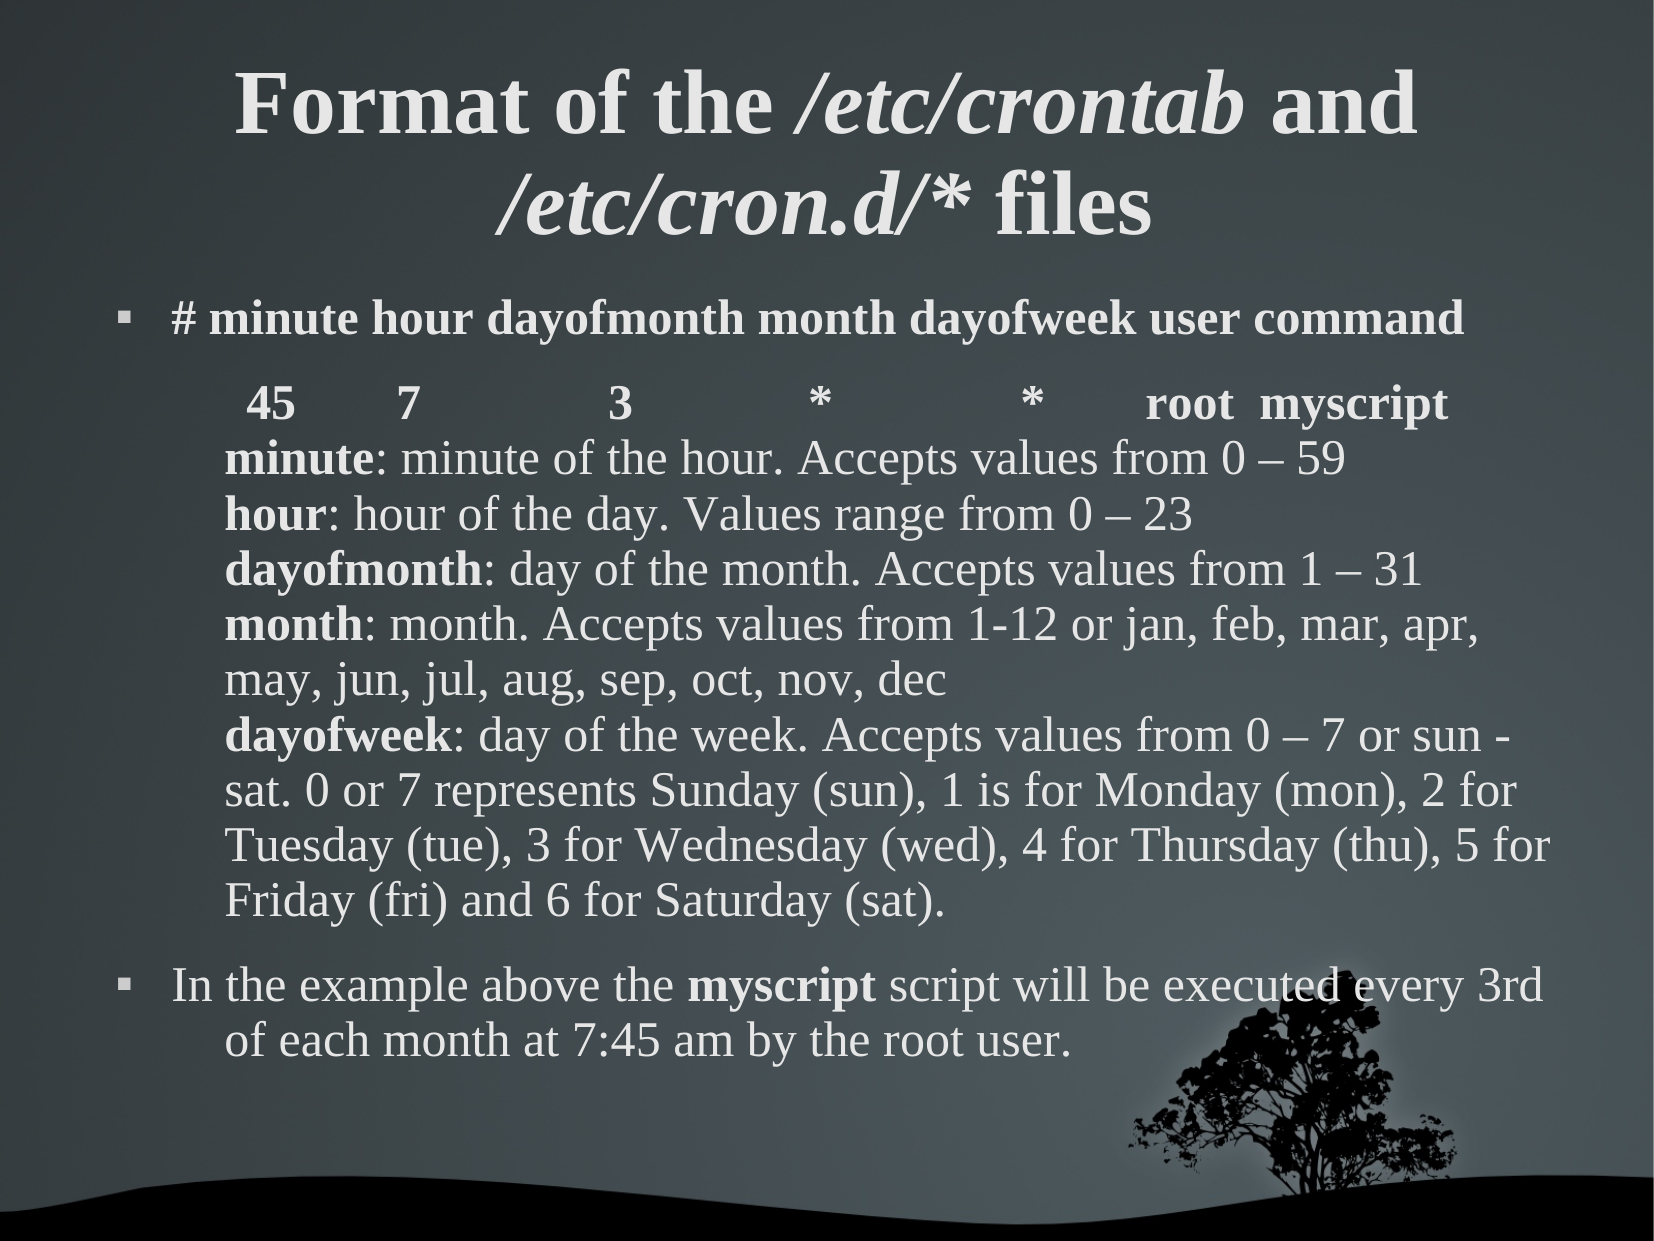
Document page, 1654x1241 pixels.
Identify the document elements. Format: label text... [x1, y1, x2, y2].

title Format of the /etc/crontab and /etc/cron.d/* files [82, 49, 1571, 257]
picture [0, 0, 1654, 1241]
list # minute hour dayofmonth month dayofweek user command 45 7 3 * * root myscript minute: minute of the hour. Accepts values from 0 – 59 hour: hour of the day. Values range from 0 – 23 dayofmonth: day of the month. Accepts values from 1 – 31 month: month. Accepts values from 1-12 or jan, feb, mar, apr, may, jun, jul, aug, sep, oct, nov, dec dayofweek: day of the week. Accepts values from 0 – 7 or sun - sat. 0 or 7 represents Sunday (sun), 1 is for Monday (mon), 2 for Tuesday (tue), 3 for Wednesday (wed), 4 for Thursday (thu), 5 for Friday (fri) and 6 for Saturday (sat). In the example above the myscript script will be executed every 3rd of each month at 7:45 am by the root user. [82, 290, 1571, 1229]
